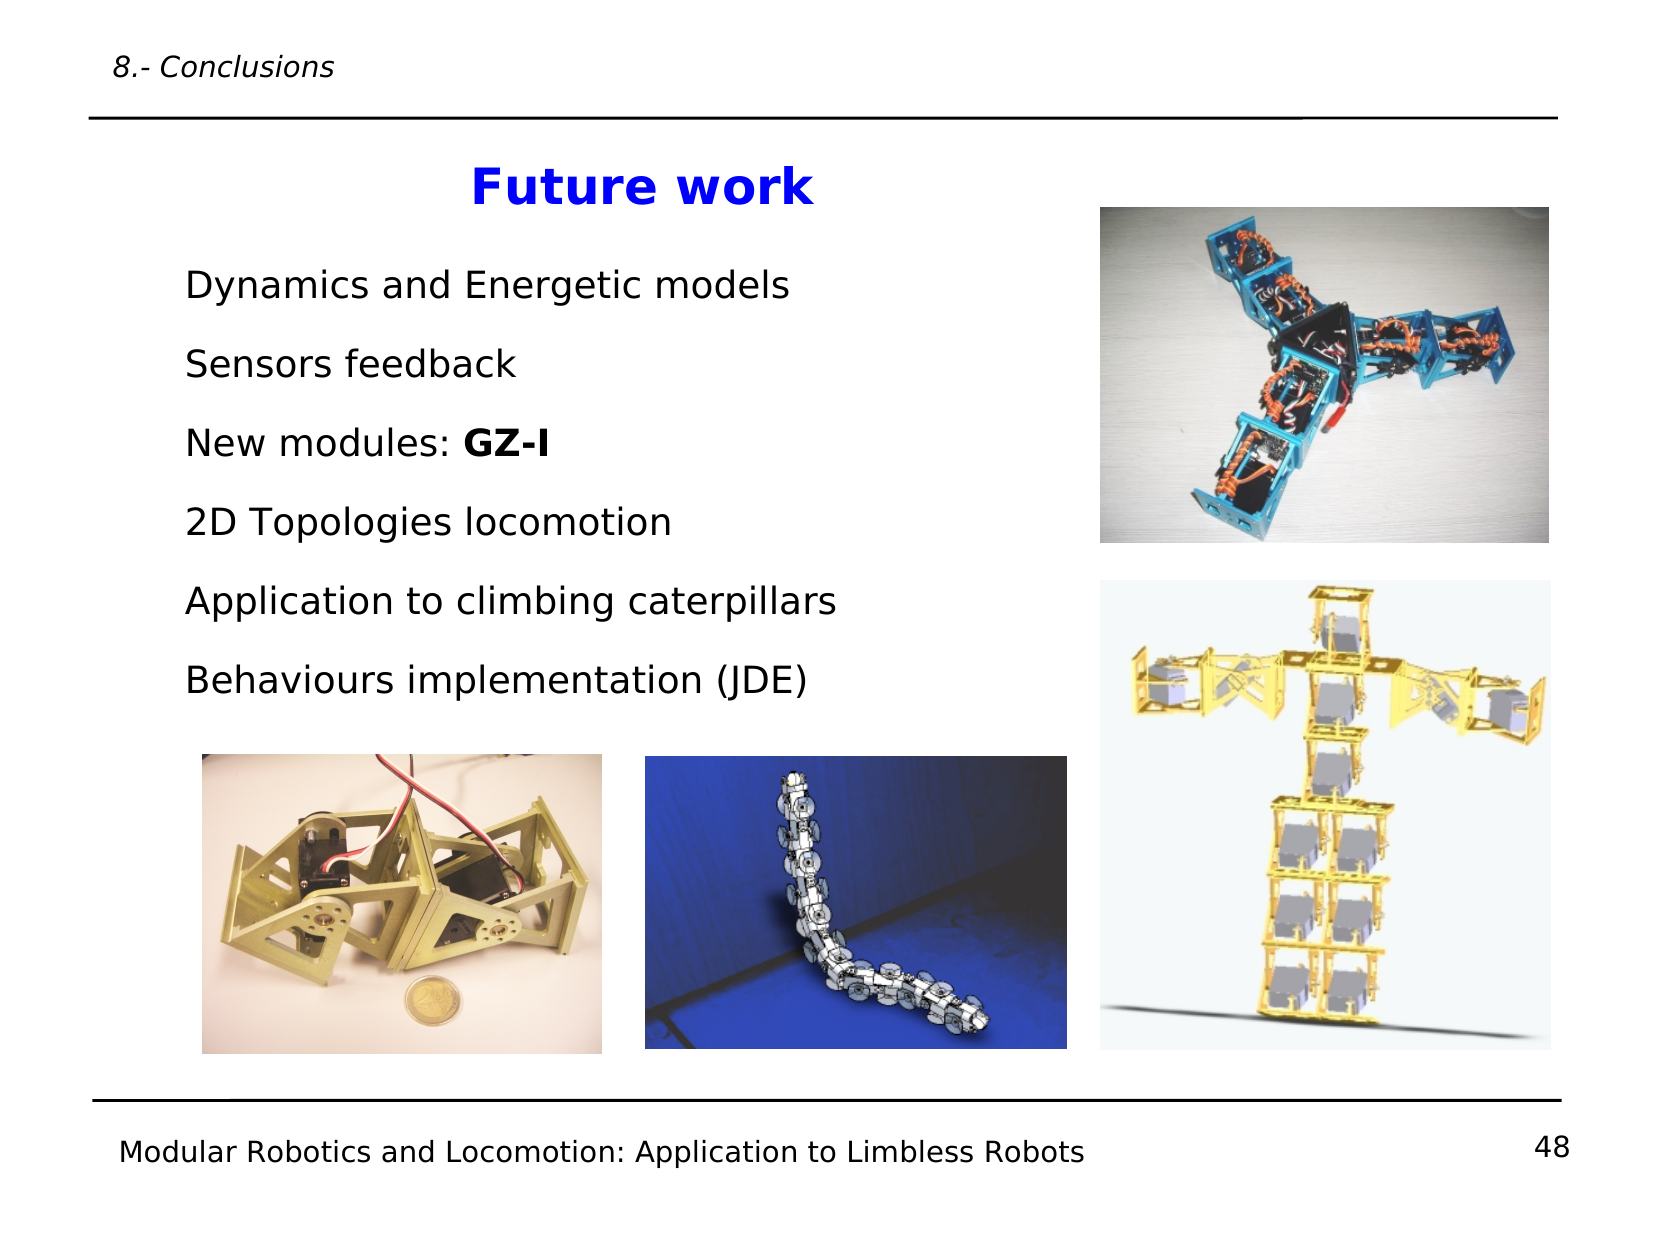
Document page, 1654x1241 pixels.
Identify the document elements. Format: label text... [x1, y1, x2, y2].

picture [1100, 580, 1551, 1050]
picture [202, 754, 602, 1054]
text_box Modular Robotics and Locomotion: Application to Limbless Robots [103, 1128, 1102, 1178]
text_box Future work [455, 150, 823, 224]
text_box 8.- Conclusions [97, 42, 350, 93]
picture [645, 756, 1067, 1050]
picture [1100, 207, 1549, 543]
text_box Dynamics and Energetic models Sensors feedback New modules: GZ-I 2D Topologies locomotion Application to climbing caterpillars Behaviours implementation (JDE) [157, 256, 853, 710]
